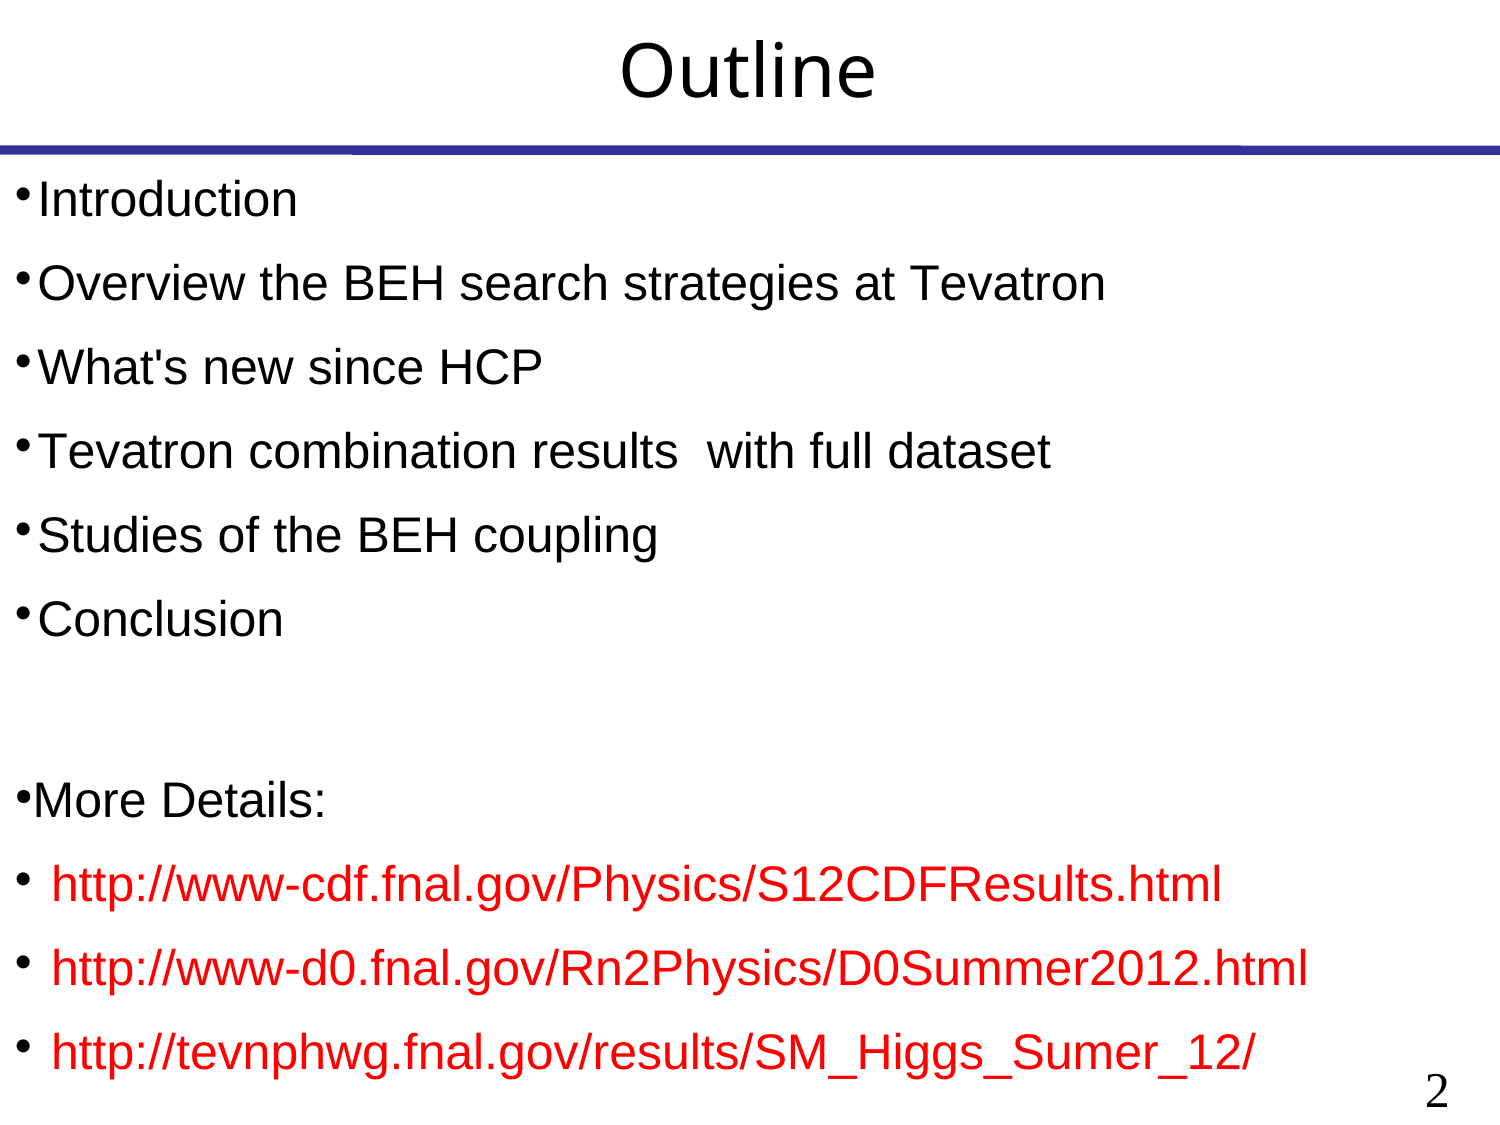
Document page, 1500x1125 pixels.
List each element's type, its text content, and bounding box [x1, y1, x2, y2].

text_box More Details: http://www-cdf.fnal.gov/Physics/S12CDFResults.html http://www-d0.fnal.gov/Rn2Physics/D0Summer2012.html http://tevnphwg.fnal.gov/results/SM_Higgs_Sumer_12/ [0, 751, 1500, 1125]
title Outline [0, 11, 1497, 139]
list Introduction Overview the BEH search strategies at Tevatron What's new since HCP Tevatron combination results with full dataset Studies of the BEH coupling Conclusion [0, 149, 1500, 717]
text_box 2 [1410, 1050, 1500, 1125]
